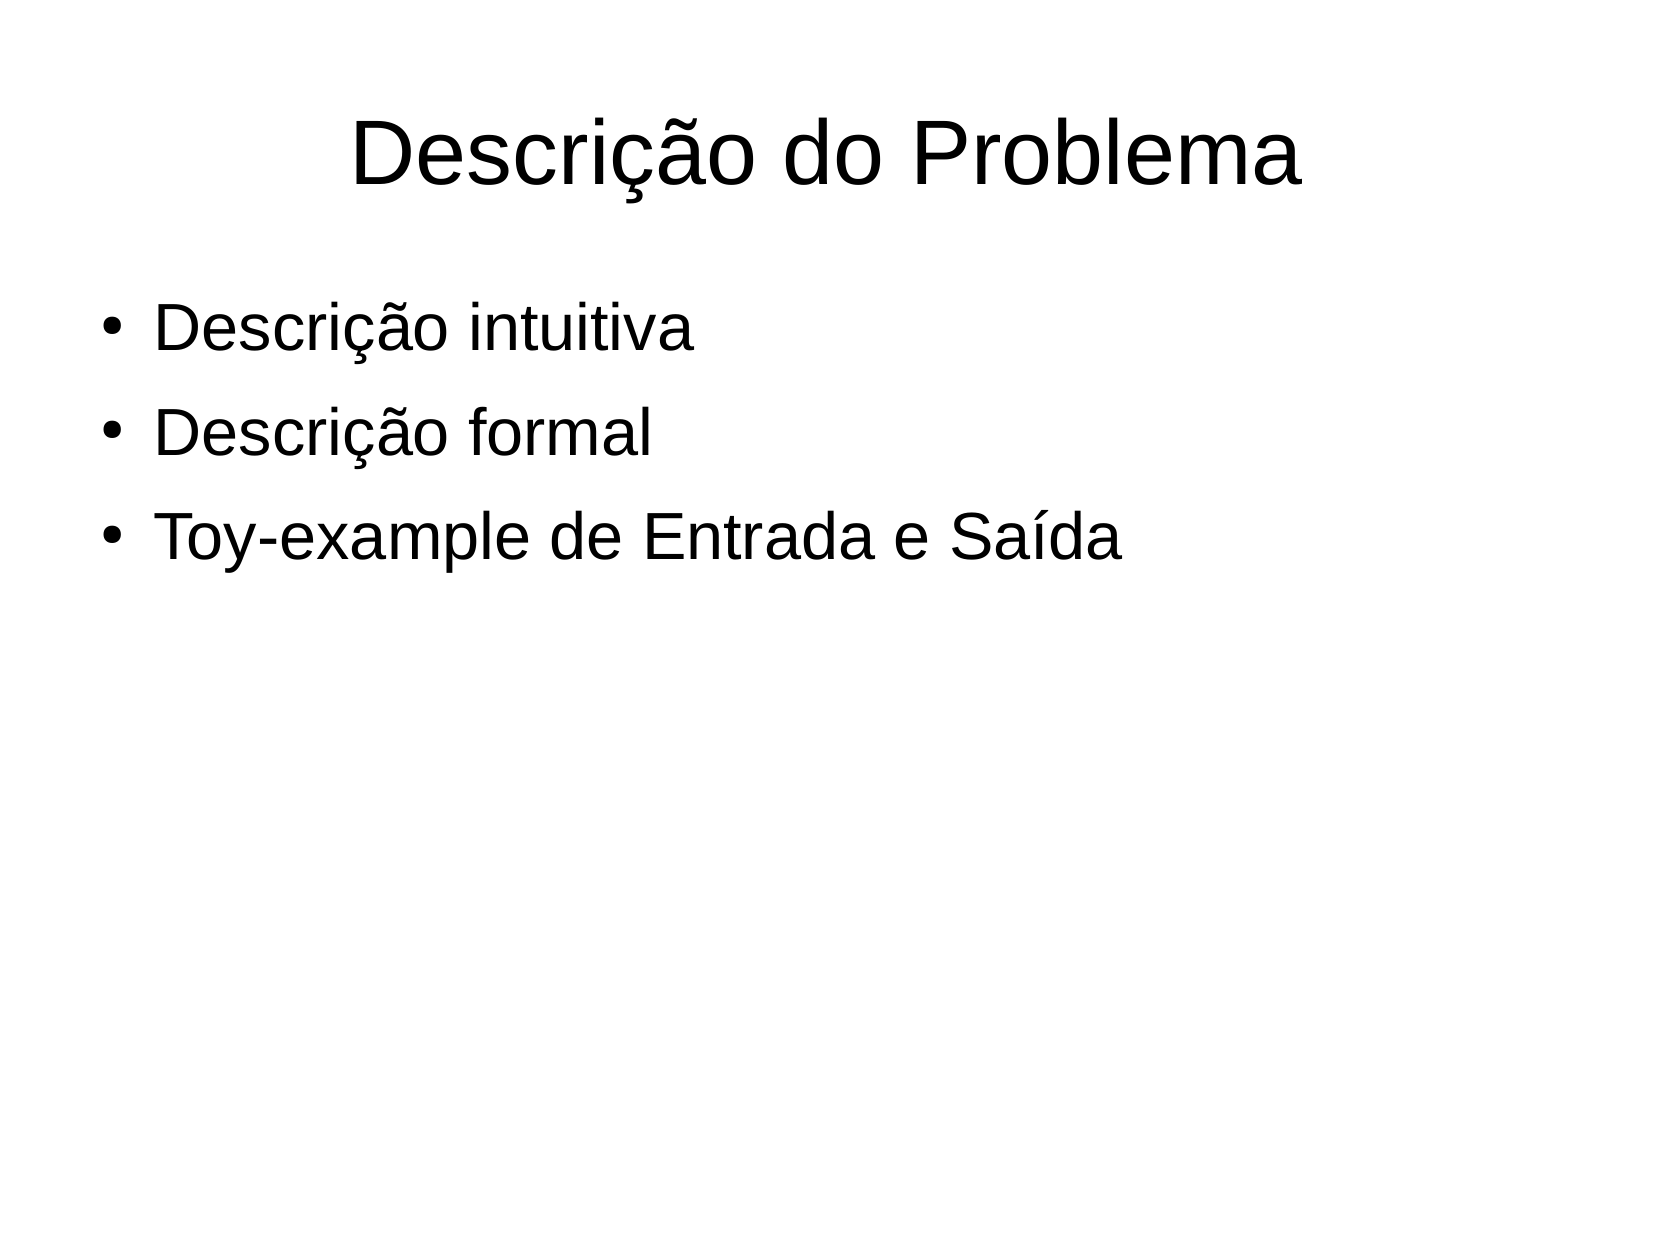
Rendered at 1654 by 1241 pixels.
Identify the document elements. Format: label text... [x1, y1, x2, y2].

title Descrição do Problema [82, 49, 1571, 257]
list Descrição intuitiva Descrição formal Toy-example de Entrada e Saída [82, 290, 1571, 1010]
